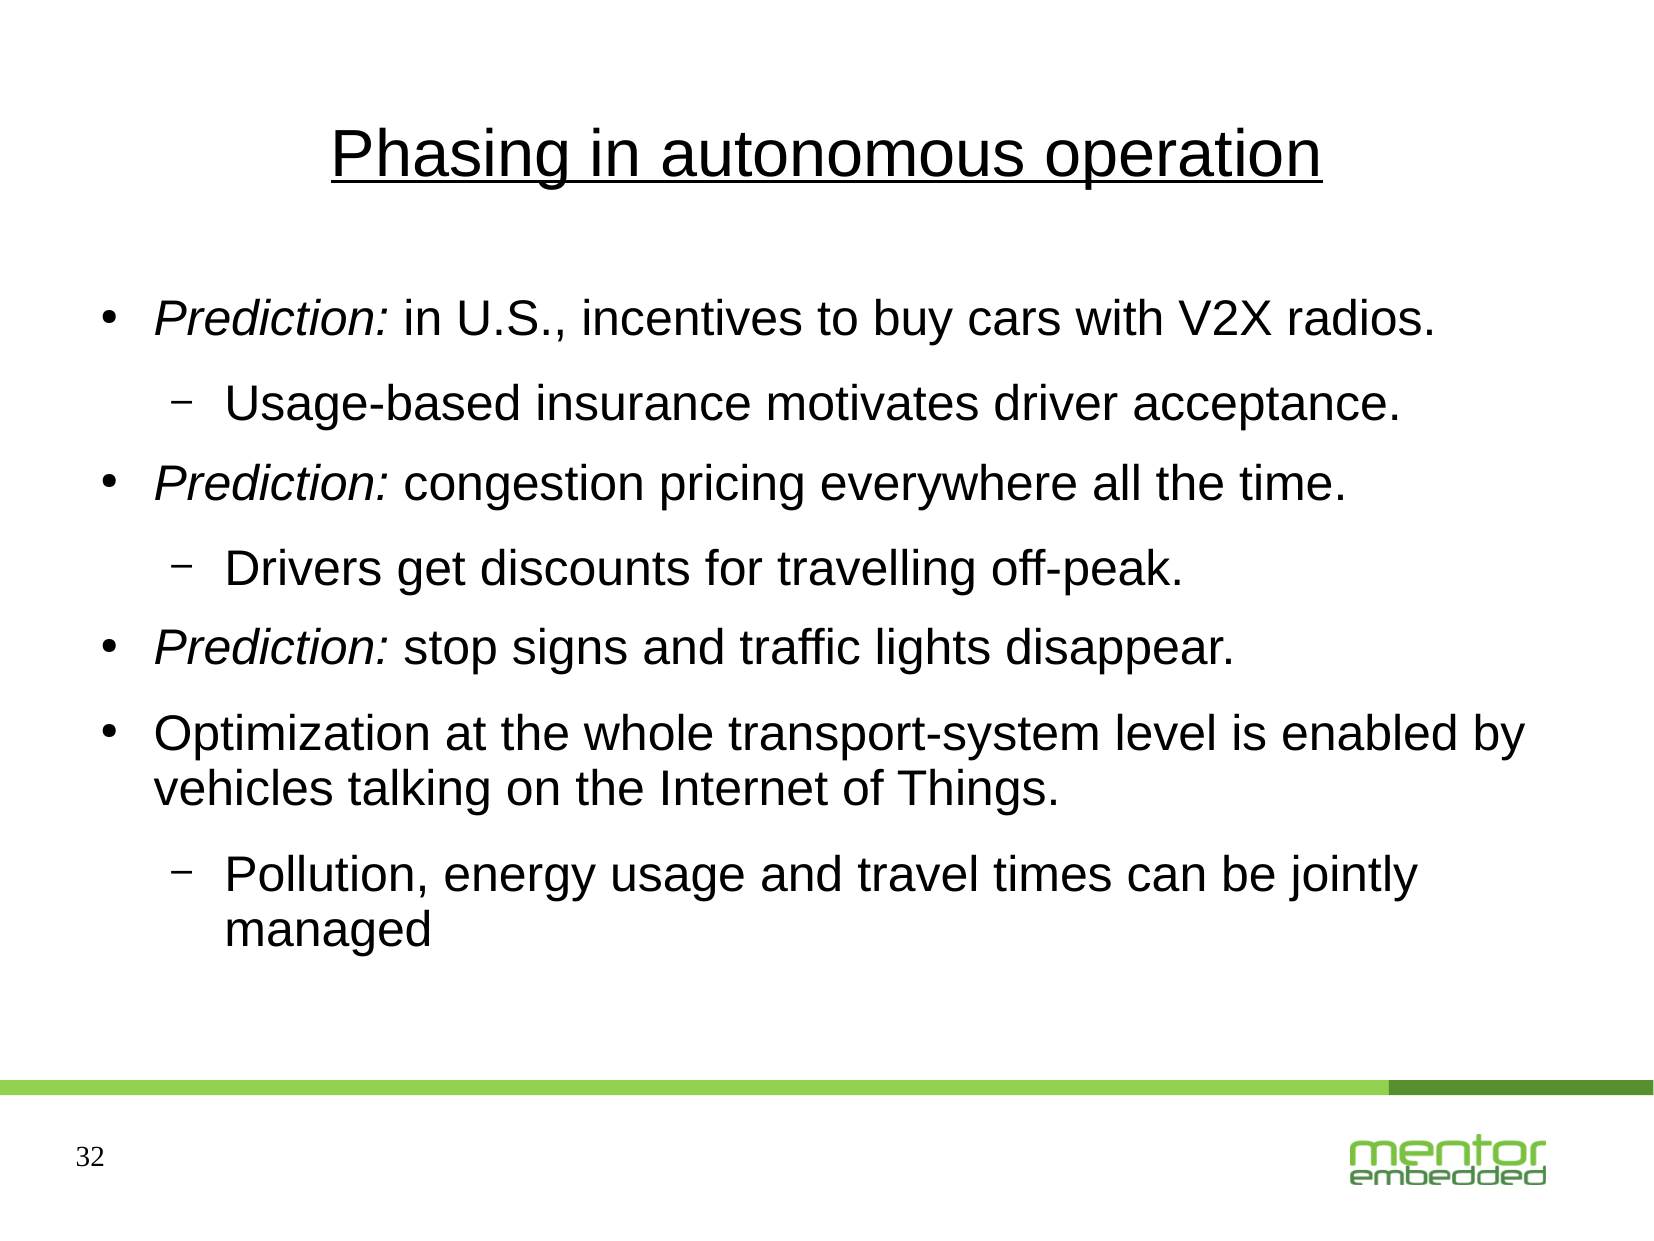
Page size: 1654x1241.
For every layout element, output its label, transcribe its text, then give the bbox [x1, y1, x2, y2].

picture [1350, 1134, 1546, 1185]
list Prediction: in U.S., incentives to buy cars with V2X radios. Usage-based insurance motivates driver acceptance. Prediction: congestion pricing everywhere all the time. Drivers get discounts for travelling off-peak. Prediction: stop signs and traffic lights disappear. Optimization at the whole transport-system level is enabled by vehicles talking on the Internet of Things. Pollution, energy usage and travel times can be jointly managed [82, 290, 1538, 1010]
title Phasing in autonomous operation [82, 49, 1571, 257]
